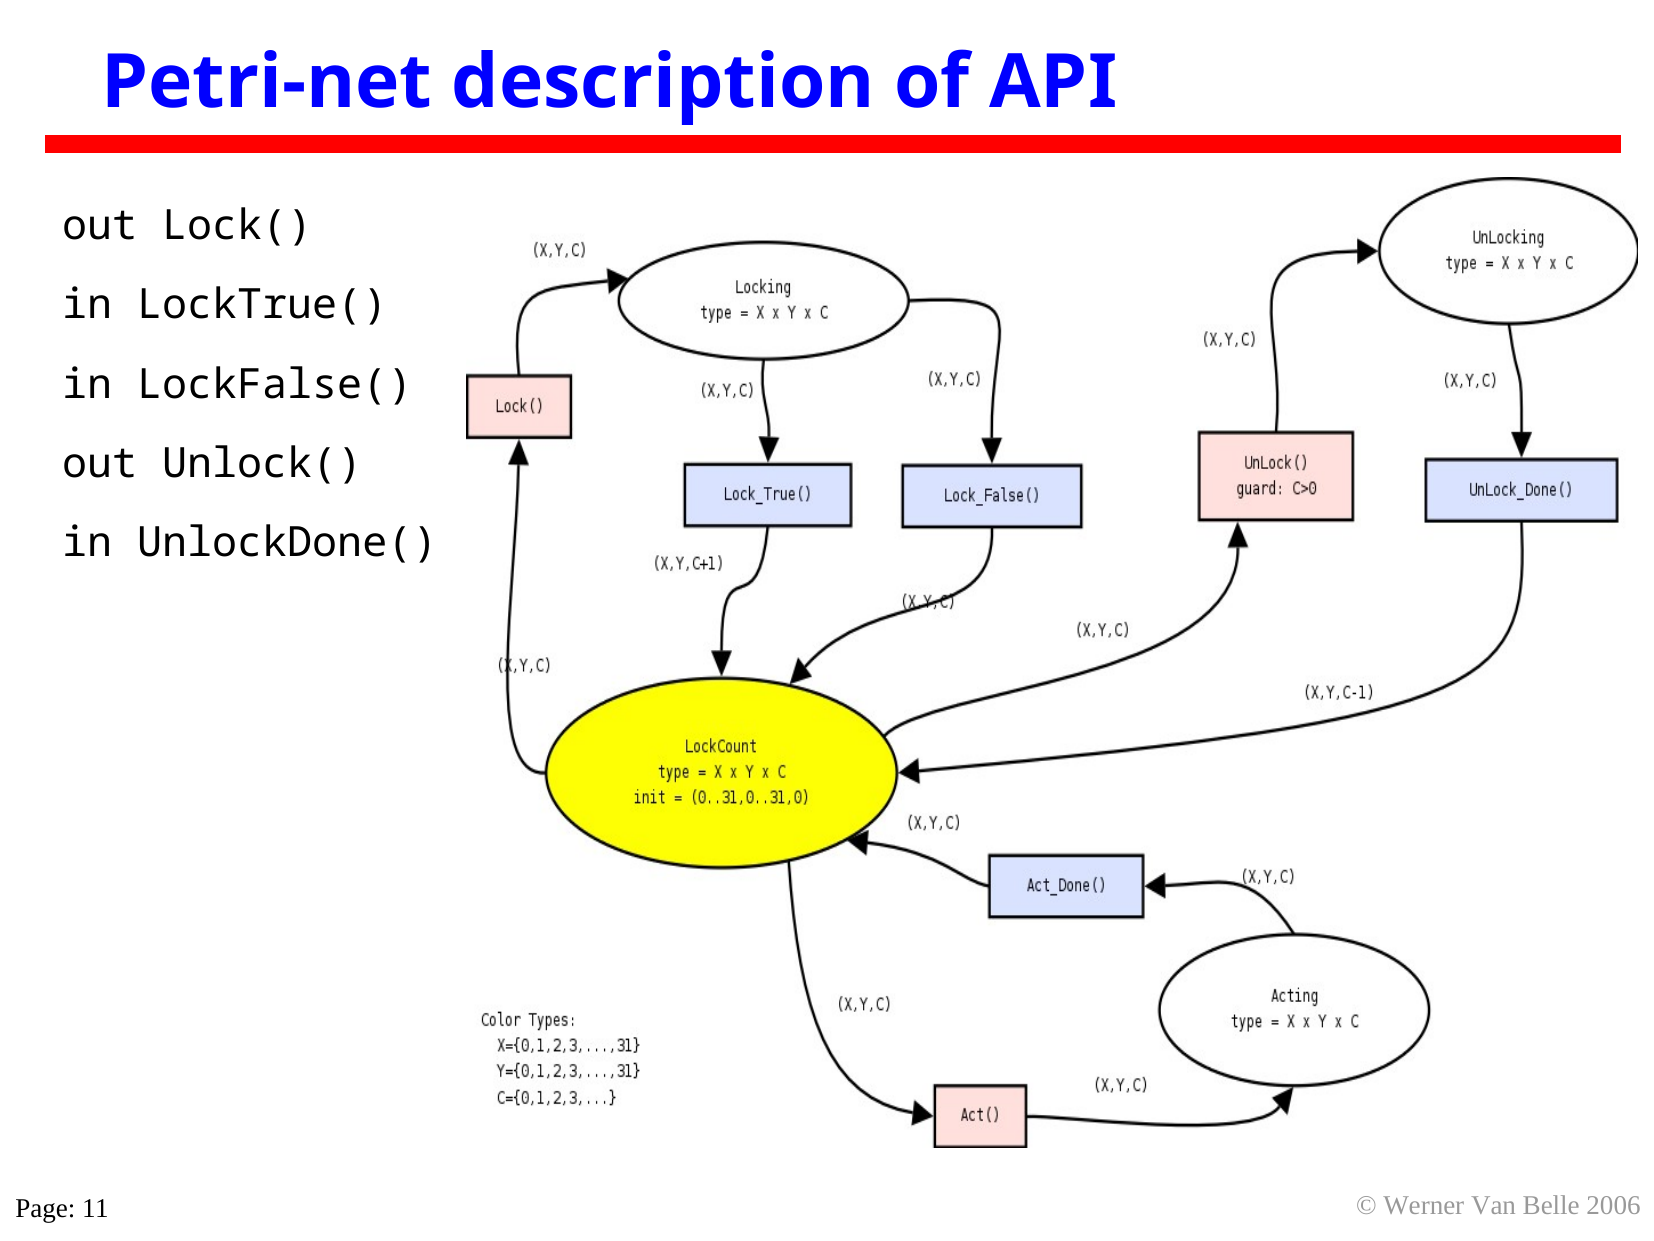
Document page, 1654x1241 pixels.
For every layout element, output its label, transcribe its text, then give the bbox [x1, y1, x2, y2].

list out Lock() in LockTrue() in LockFalse() out Unlock() in UnlockDone() [44, 195, 1457, 1146]
picture [466, 177, 1638, 1148]
title Petri-net description of API [101, 27, 1514, 130]
